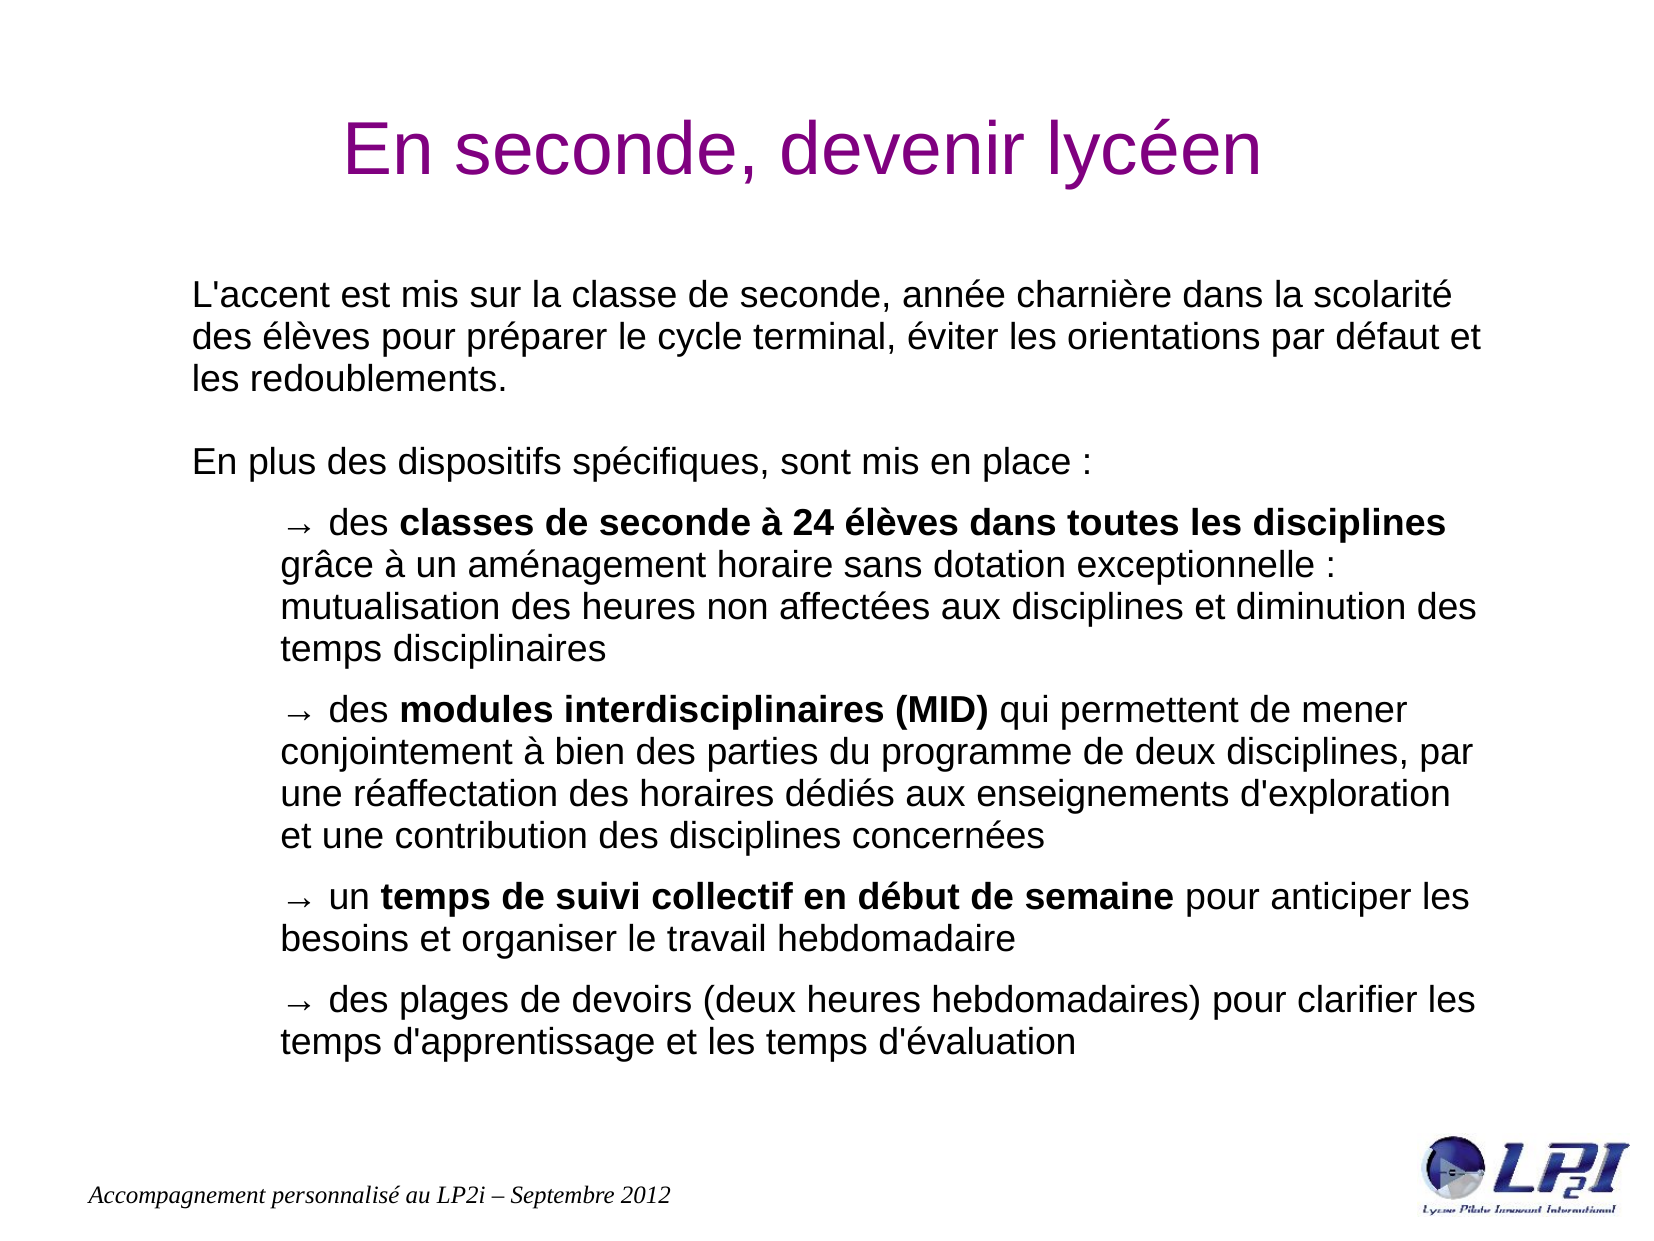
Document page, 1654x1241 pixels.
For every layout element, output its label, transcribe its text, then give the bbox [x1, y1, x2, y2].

title En seconde, devenir lycéen [59, 82, 1548, 216]
text_box L'accent est mis sur la classe de seconde, année charnière dans la scolarité des élèves pour préparer le cycle terminal, éviter les orientations par défaut et les redoublements. En plus des dispositifs spécifiques, sont mis en place : → des classes de seconde à 24 élèves dans toutes les disciplines grâce à un aménagement horaire sans dotation exceptionnelle : mutualisation des heures non affectées aux disciplines et diminution des temps disciplinaires → des modules interdisciplinaires (MID) qui permettent de mener conjointement à bien des parties du programme de deux disciplines, par une réaffectation des horaires dédiés aux enseignements d'exploration et une contribution des disciplines concernées → un temps de suivi collectif en début de semaine pour anticiper les besoins et organiser le travail hebdomadaire → des plages de devoirs (deux heures hebdomadaires) pour clarifier les temps d'apprentissage et les temps d'évaluation [177, 265, 1506, 1123]
picture [1417, 1133, 1630, 1217]
